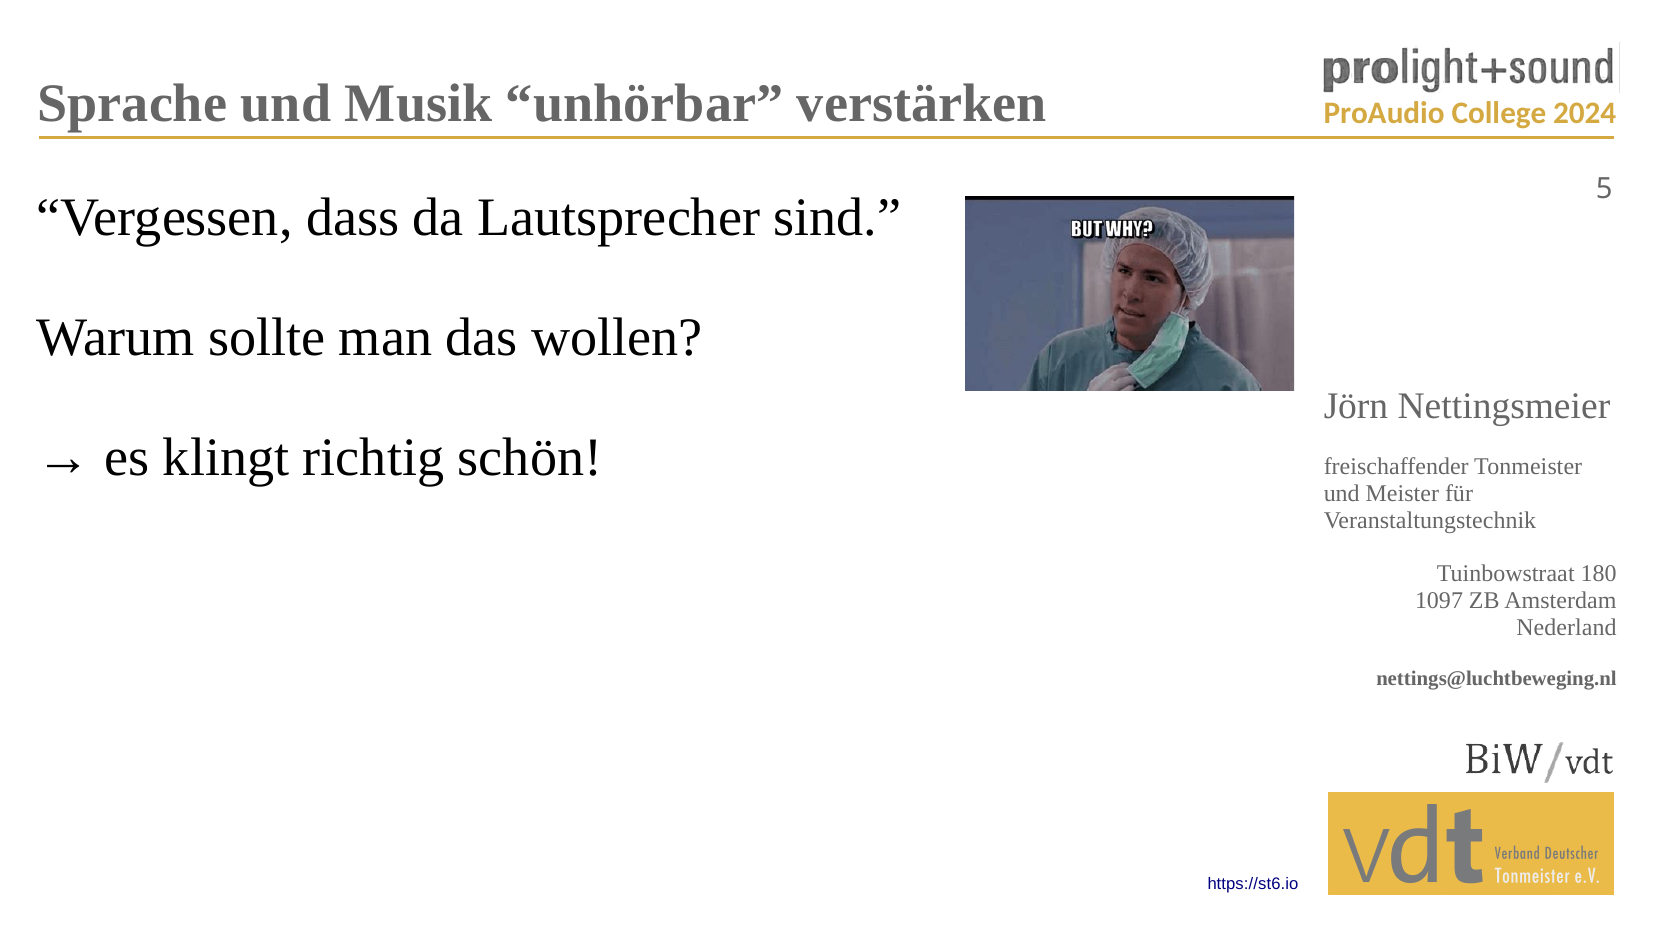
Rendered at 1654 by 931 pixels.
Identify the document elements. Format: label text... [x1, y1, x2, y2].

title Sprache und Musik “unhörbar” verstärken [37, 43, 1275, 164]
list “Vergessen, dass da Lautsprecher sind.” Warum sollte man das wollen? → es klingt richtig schön! [36, 187, 1312, 913]
text_box https://st6.io [495, 866, 1314, 908]
picture [965, 196, 1295, 391]
picture [1318, 42, 1620, 93]
